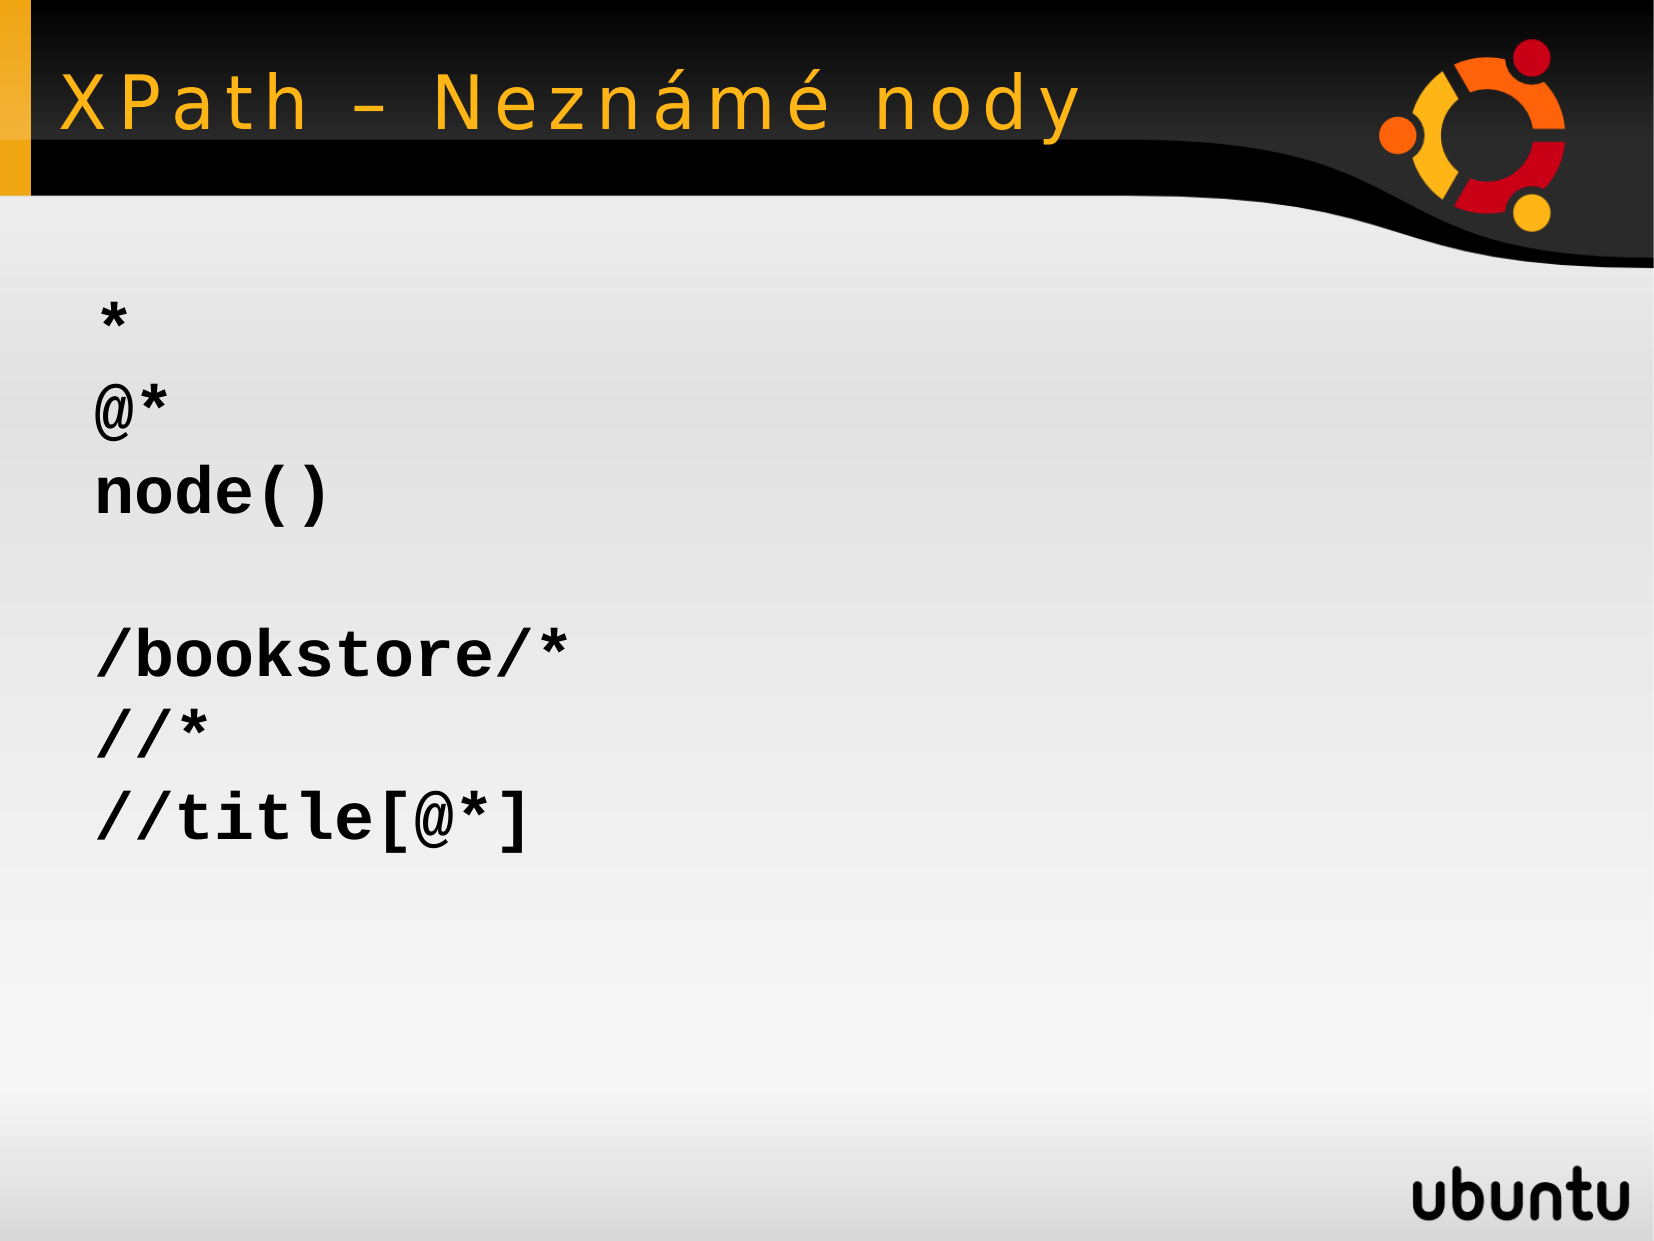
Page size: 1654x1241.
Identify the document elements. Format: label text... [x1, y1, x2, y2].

title XPath – Neznámé nody [59, 29, 1270, 178]
picture [0, 0, 1654, 1241]
list * @* node() /bookstore/* //* //title[@*] [76, 295, 1565, 1114]
